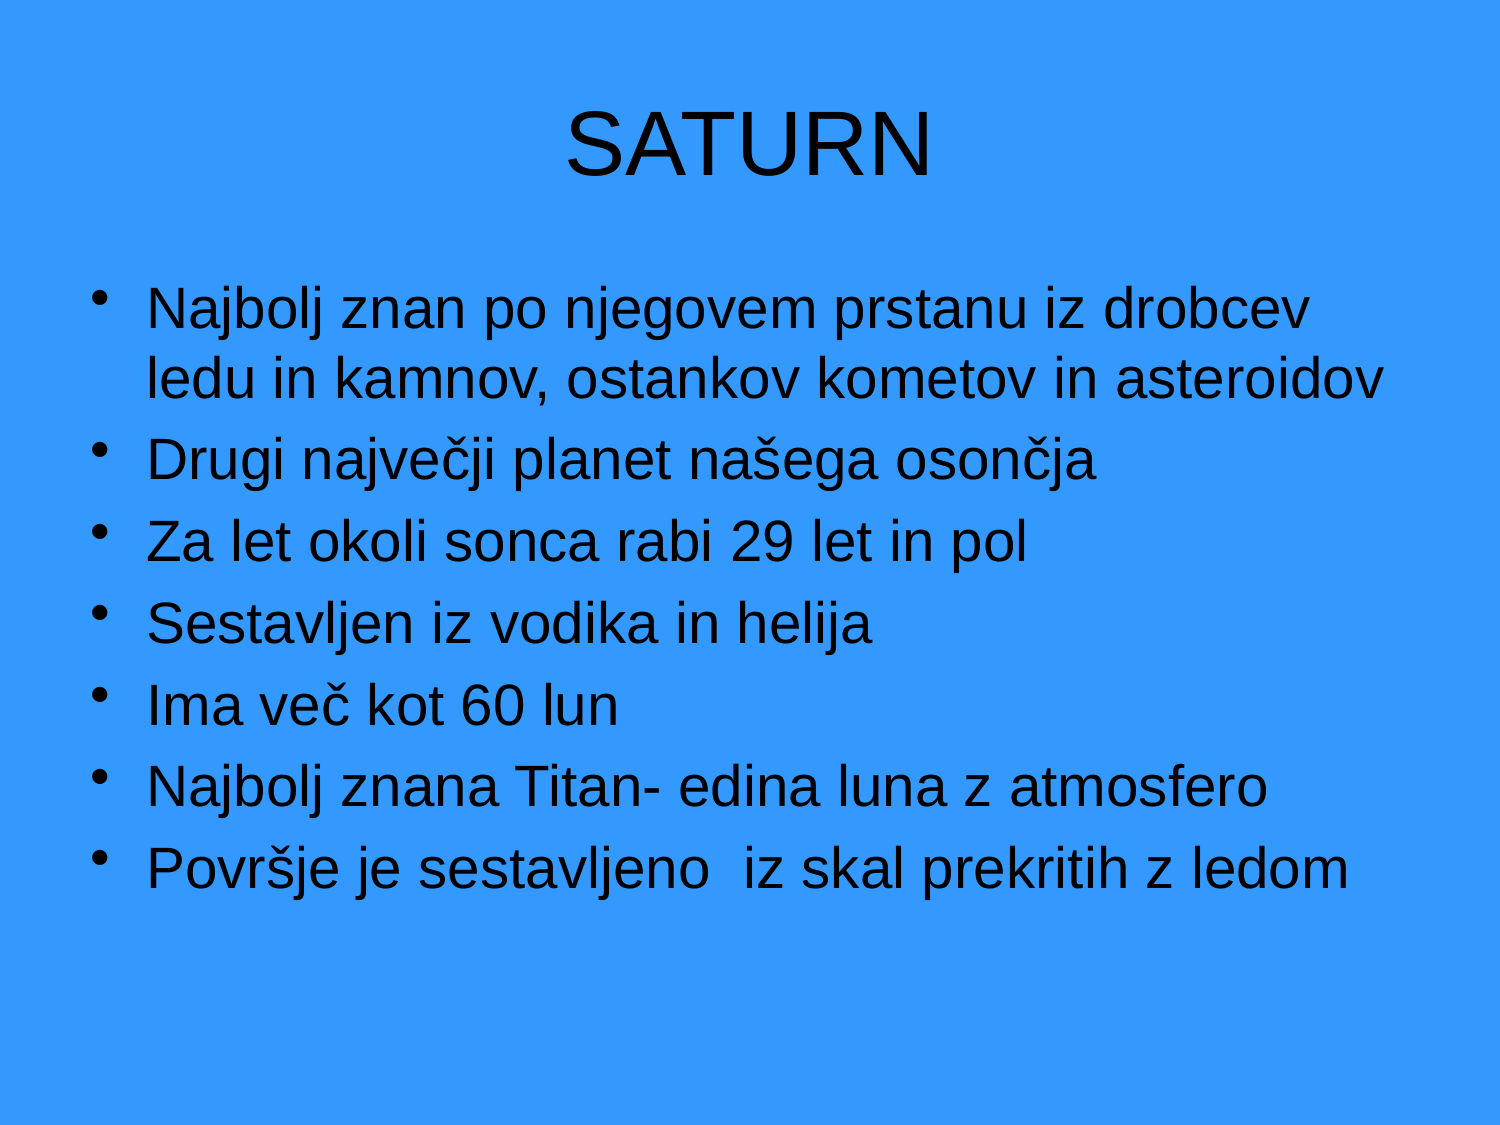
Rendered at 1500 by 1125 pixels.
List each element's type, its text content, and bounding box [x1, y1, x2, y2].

title SATURN [75, 45, 1425, 233]
list Najbolj znan po njegovem prstanu iz drobcev ledu in kamnov, ostankov kometov in asteroidov Drugi največji planet našega osončja Za let okoli sonca rabi 29 let in pol Sestavljen iz vodika in helija Ima več kot 60 lun Najbolj znana Titan- edina luna z atmosfero Površje je sestavljeno iz skal prekritih z ledom [75, 262, 1425, 1005]
